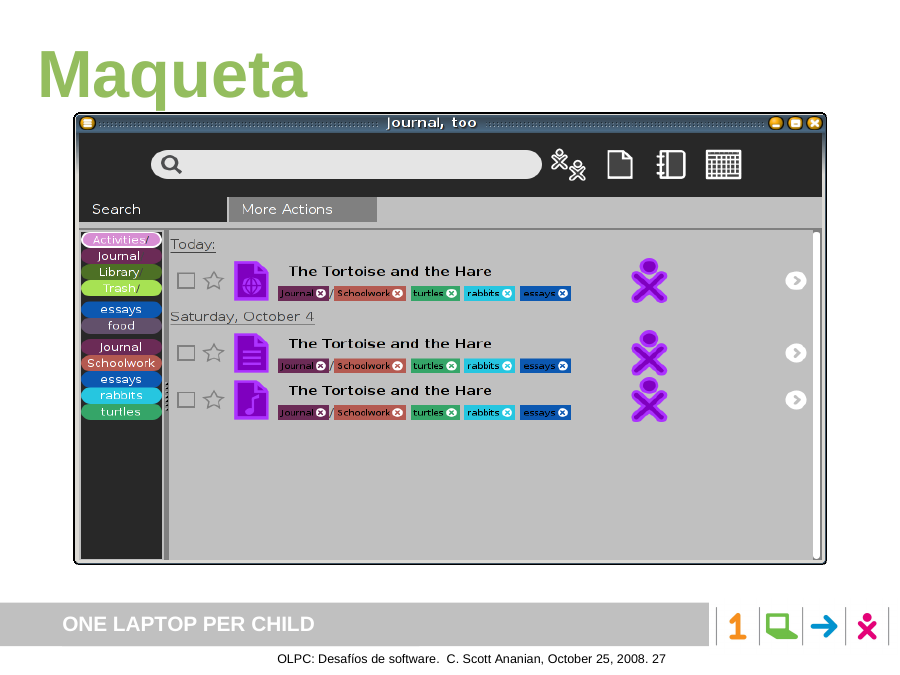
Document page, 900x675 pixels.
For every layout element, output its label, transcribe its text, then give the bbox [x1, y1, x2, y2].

picture [73, 112, 827, 565]
title Maqueta [37, 37, 856, 211]
picture [709, 598, 898, 655]
